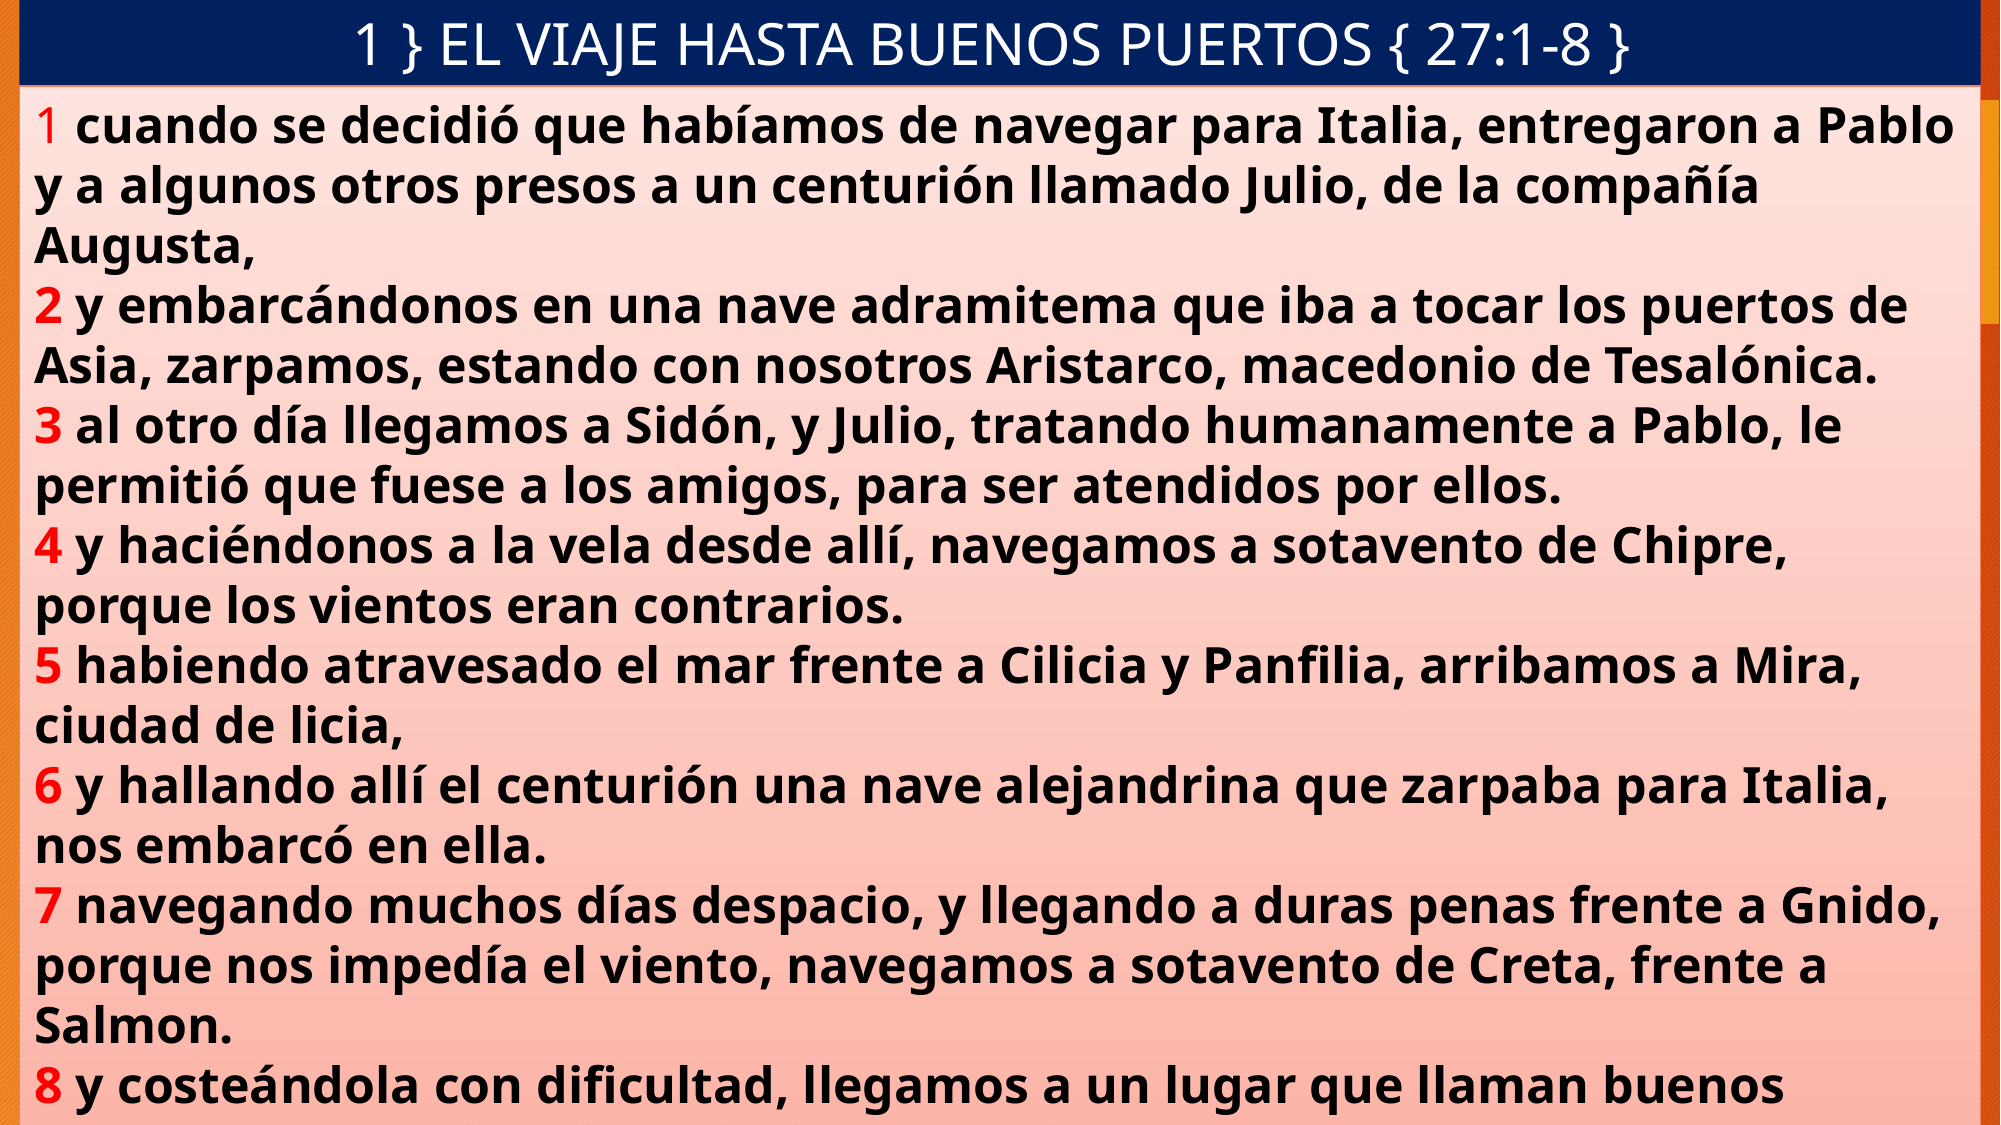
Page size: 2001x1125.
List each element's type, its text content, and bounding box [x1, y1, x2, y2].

text_box 1 cuando se decidió que habíamos de navegar para Italia, entregaron a Pablo y a algunos otros presos a un centurión llamado Julio, de la compañía Augusta, 2 y embarcándonos en una nave adramitema que iba a tocar los puertos de Asia, zarpamos, estando con nosotros Aristarco, macedonio de Tesalónica. 3 al otro día llegamos a Sidón, y Julio, tratando humanamente a Pablo, le permitió que fuese a los amigos, para ser atendidos por ellos. 4 y haciéndonos a la vela desde allí, navegamos a sotavento de Chipre, porque los vientos eran contrarios. 5 habiendo atravesado el mar frente a Cilicia y Panfilia, arribamos a Mira, ciudad de licia, 6 y hallando allí el centurión una nave alejandrina que zarpaba para Italia, nos embarcó en ella. 7 navegando muchos días despacio, y llegando a duras penas frente a Gnido, porque nos impedía el viento, navegamos a sotavento de Creta, frente a Salmon. 8 y costeándola con dificultad, llegamos a un lugar que llaman buenos puertos, cerca del cual estaba la ciudad de Lasea. [19, 85, 1981, 1071]
text_box 1 } EL VIAJE HASTA BUENOS PUERTOS { 27:1-8 } [19, 0, 1981, 85]
